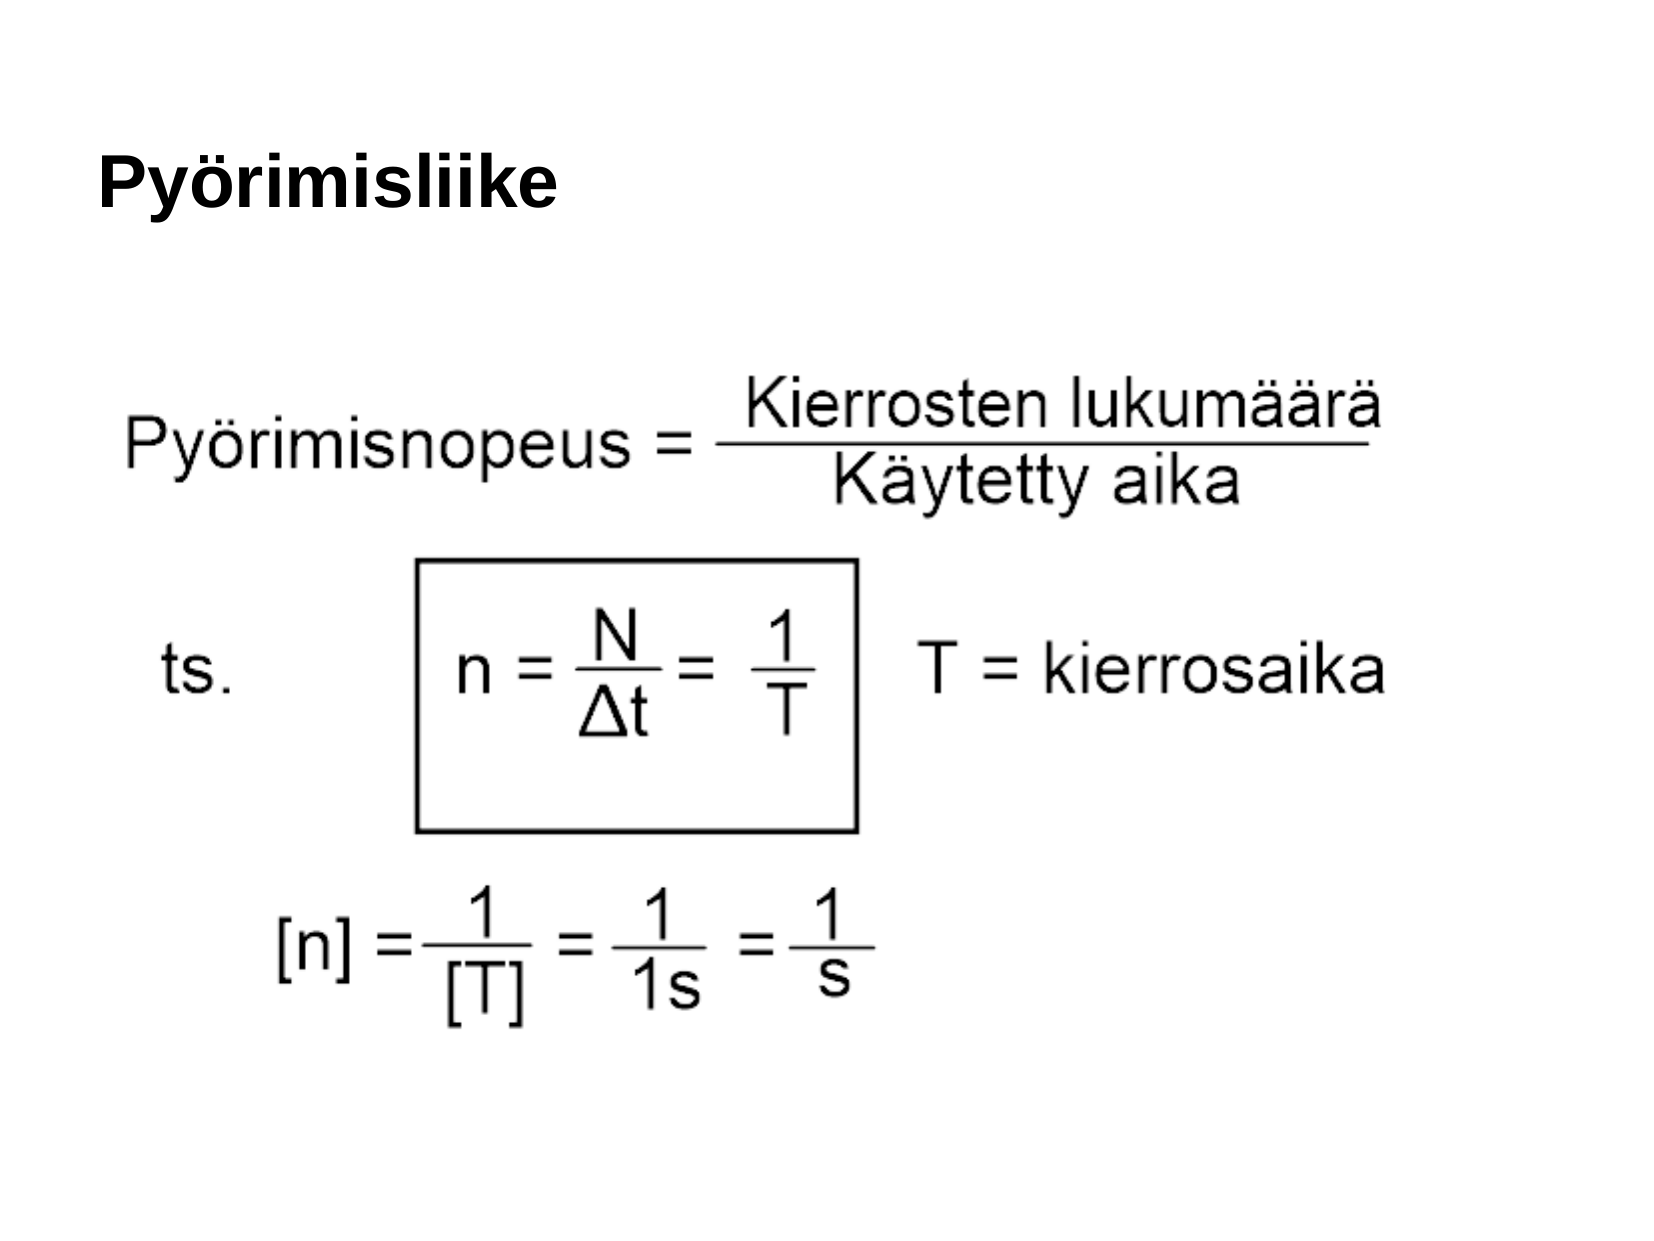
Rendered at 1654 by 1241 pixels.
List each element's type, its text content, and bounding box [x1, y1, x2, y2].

text_box Pyörimisliike [82, 132, 1312, 237]
picture [75, 283, 1501, 1095]
